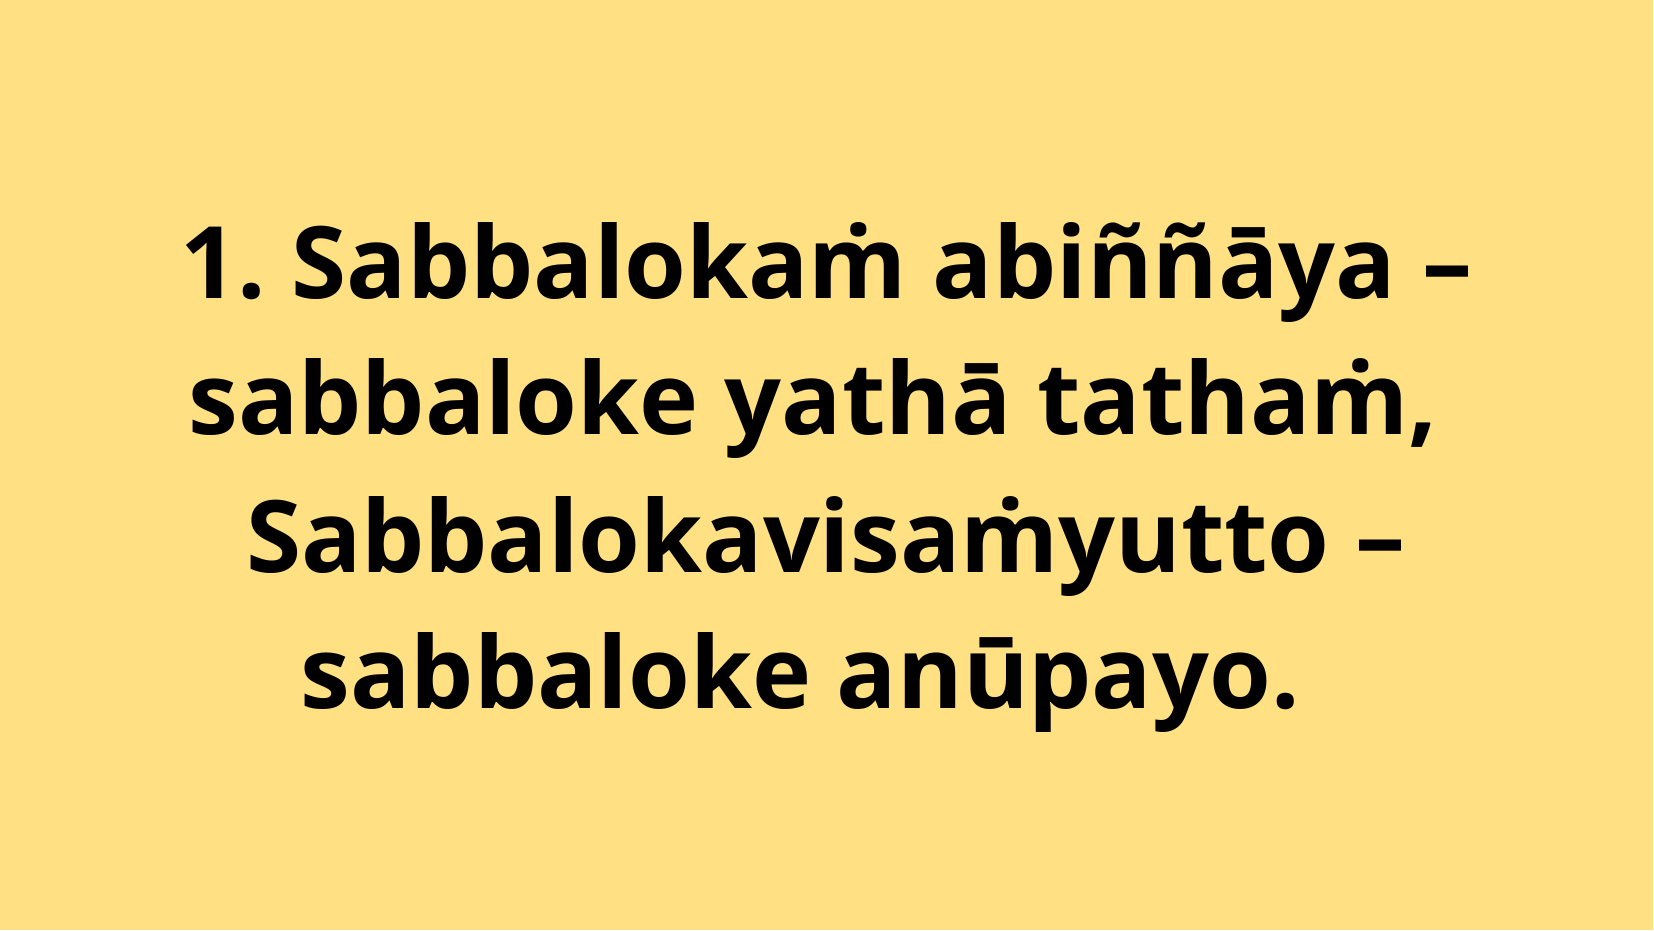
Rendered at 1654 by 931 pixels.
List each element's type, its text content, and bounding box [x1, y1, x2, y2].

subtitle 1. Sabbalokaṁ abiññāya – sabbaloke yathā tathaṁ, Sabbalokavisaṁyutto – sabbaloke anūpayo. [82, 0, 1571, 931]
